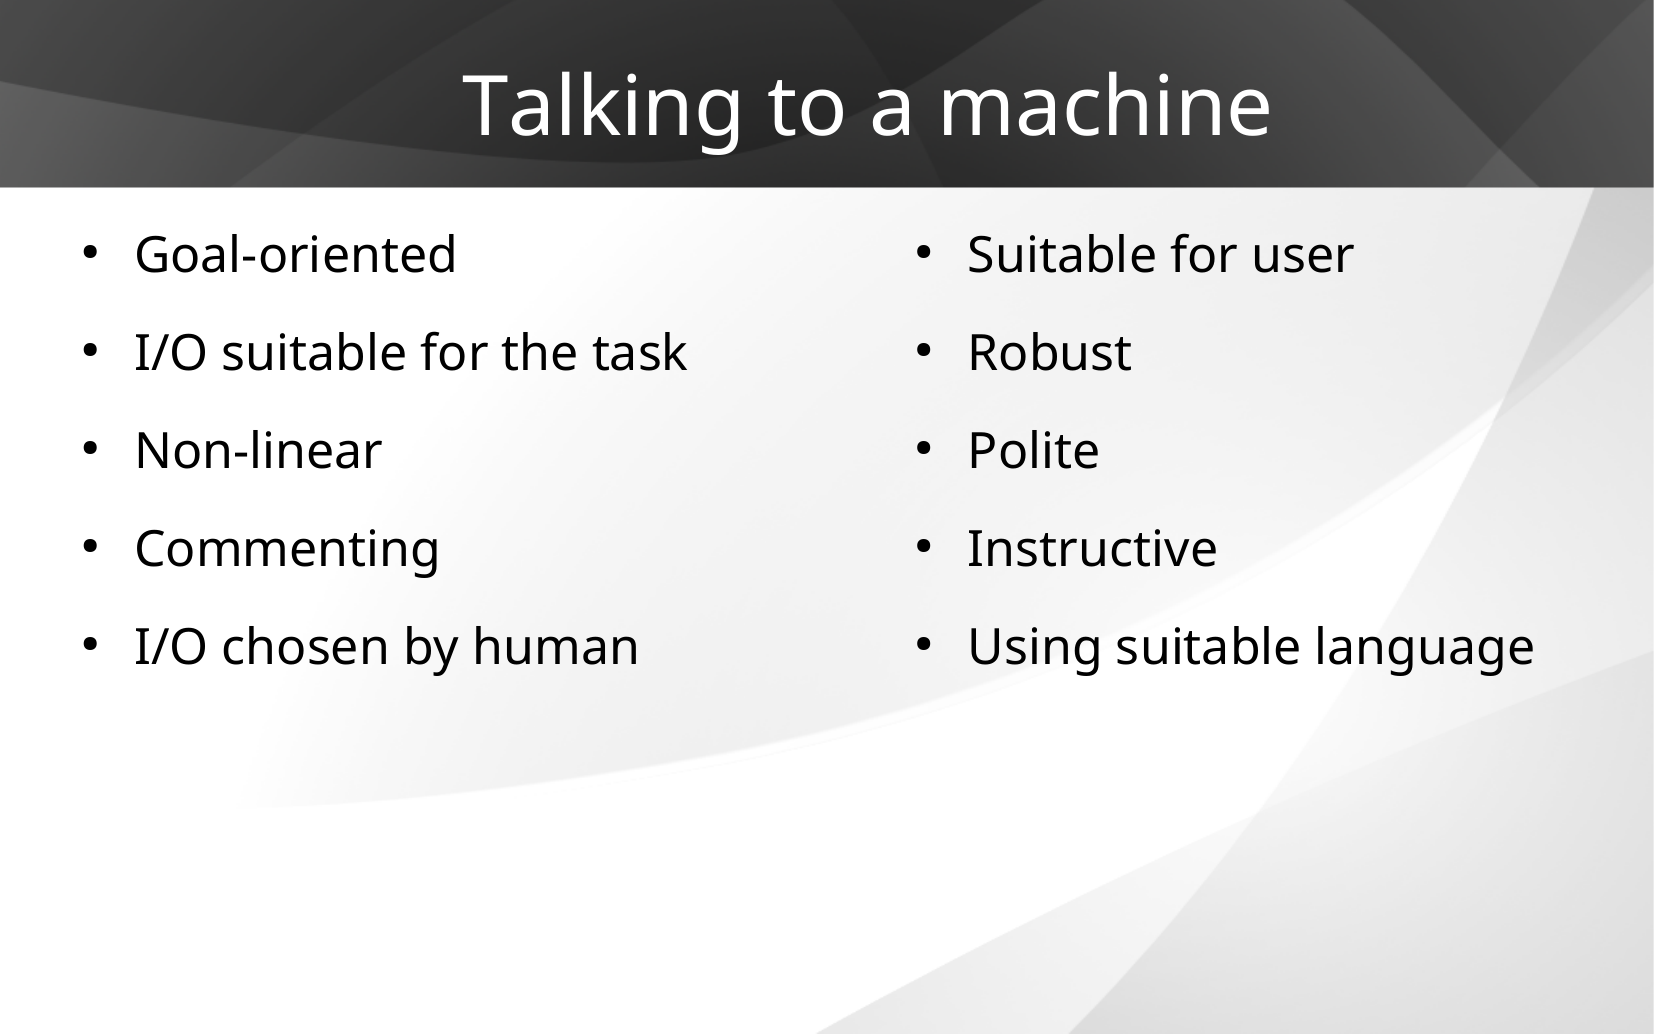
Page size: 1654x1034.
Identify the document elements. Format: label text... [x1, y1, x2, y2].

list Goal-oriented I/O suitable for the task Non-linear Commenting I/O chosen by human [45, 219, 705, 895]
list Suitable for user Robust Polite Instructive Using suitable language [879, 219, 1539, 895]
title Talking to a machine [124, 0, 1613, 208]
picture [0, 0, 1654, 1034]
